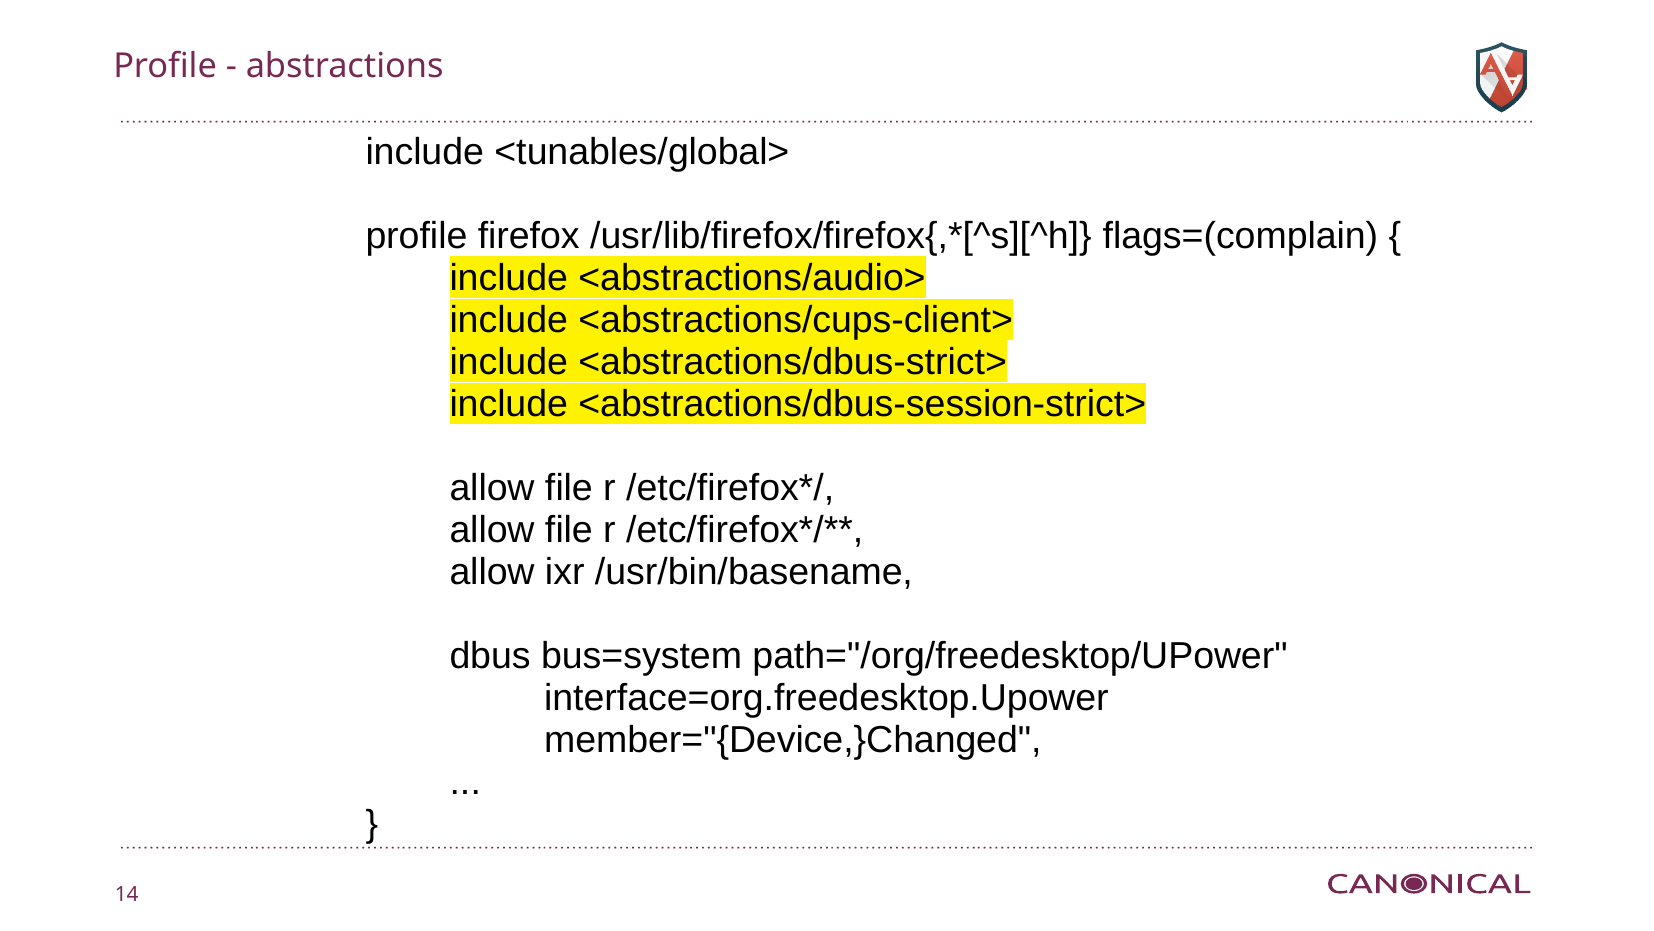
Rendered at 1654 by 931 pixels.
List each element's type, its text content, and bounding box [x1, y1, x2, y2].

text_box include <tunables/global> profile firefox /usr/lib/firefox/firefox{,*[^s][^h]} flags=(complain) { include <abstractions/audio> include <abstractions/cups-client> include <abstractions/dbus-strict> include <abstractions/dbus-session-strict> allow file r /etc/firefox*/, allow file r /etc/firefox*/**, allow ixr /usr/bin/basename, dbus bus=system path="/org/freedesktop/UPower" interface=org.freedesktop.Upower member="{Device,}Changed", ... } [350, 123, 1417, 852]
picture [1417, 845, 1533, 851]
picture [111, 845, 350, 851]
picture [111, 33, 1546, 124]
title Profile - abstractions [113, 48, 1382, 81]
